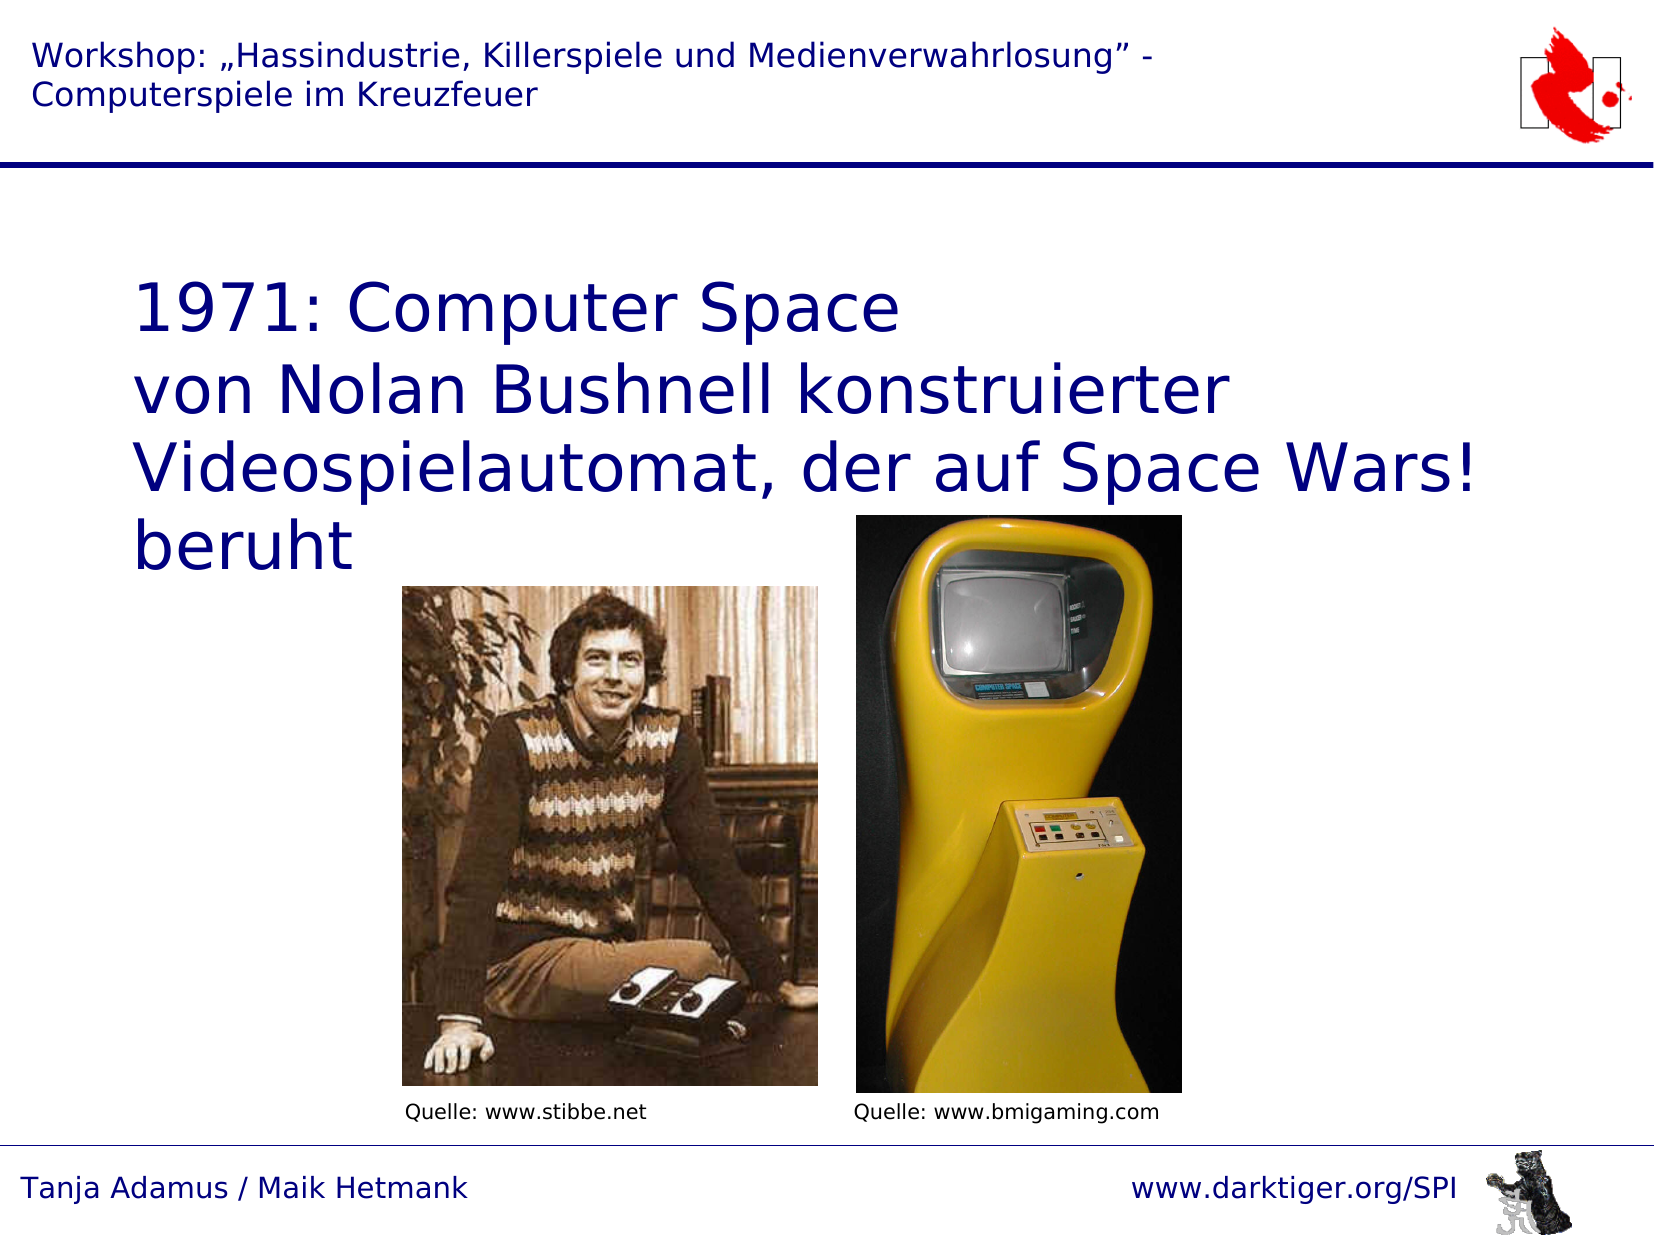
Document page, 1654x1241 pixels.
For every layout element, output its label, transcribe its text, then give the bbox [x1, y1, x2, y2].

text_box Quelle: www.stibbe.net [390, 1092, 662, 1132]
text_box 1971: Computer Space [118, 261, 1152, 344]
picture [1486, 1150, 1572, 1235]
text_box Workshop: „Hassindustrie, Killerspiele und Medienverwahrlosung” - Computerspiele im Kreuzfeuer [16, 29, 1418, 178]
text_box von Nolan Bushnell konstruierter Videospielautomat, der auf Space Wars! beruht [118, 344, 1595, 593]
picture [402, 586, 818, 1086]
text_box Quelle: www.bmigaming.com [838, 1092, 1175, 1132]
picture [856, 515, 1182, 1093]
picture [1503, 16, 1632, 148]
